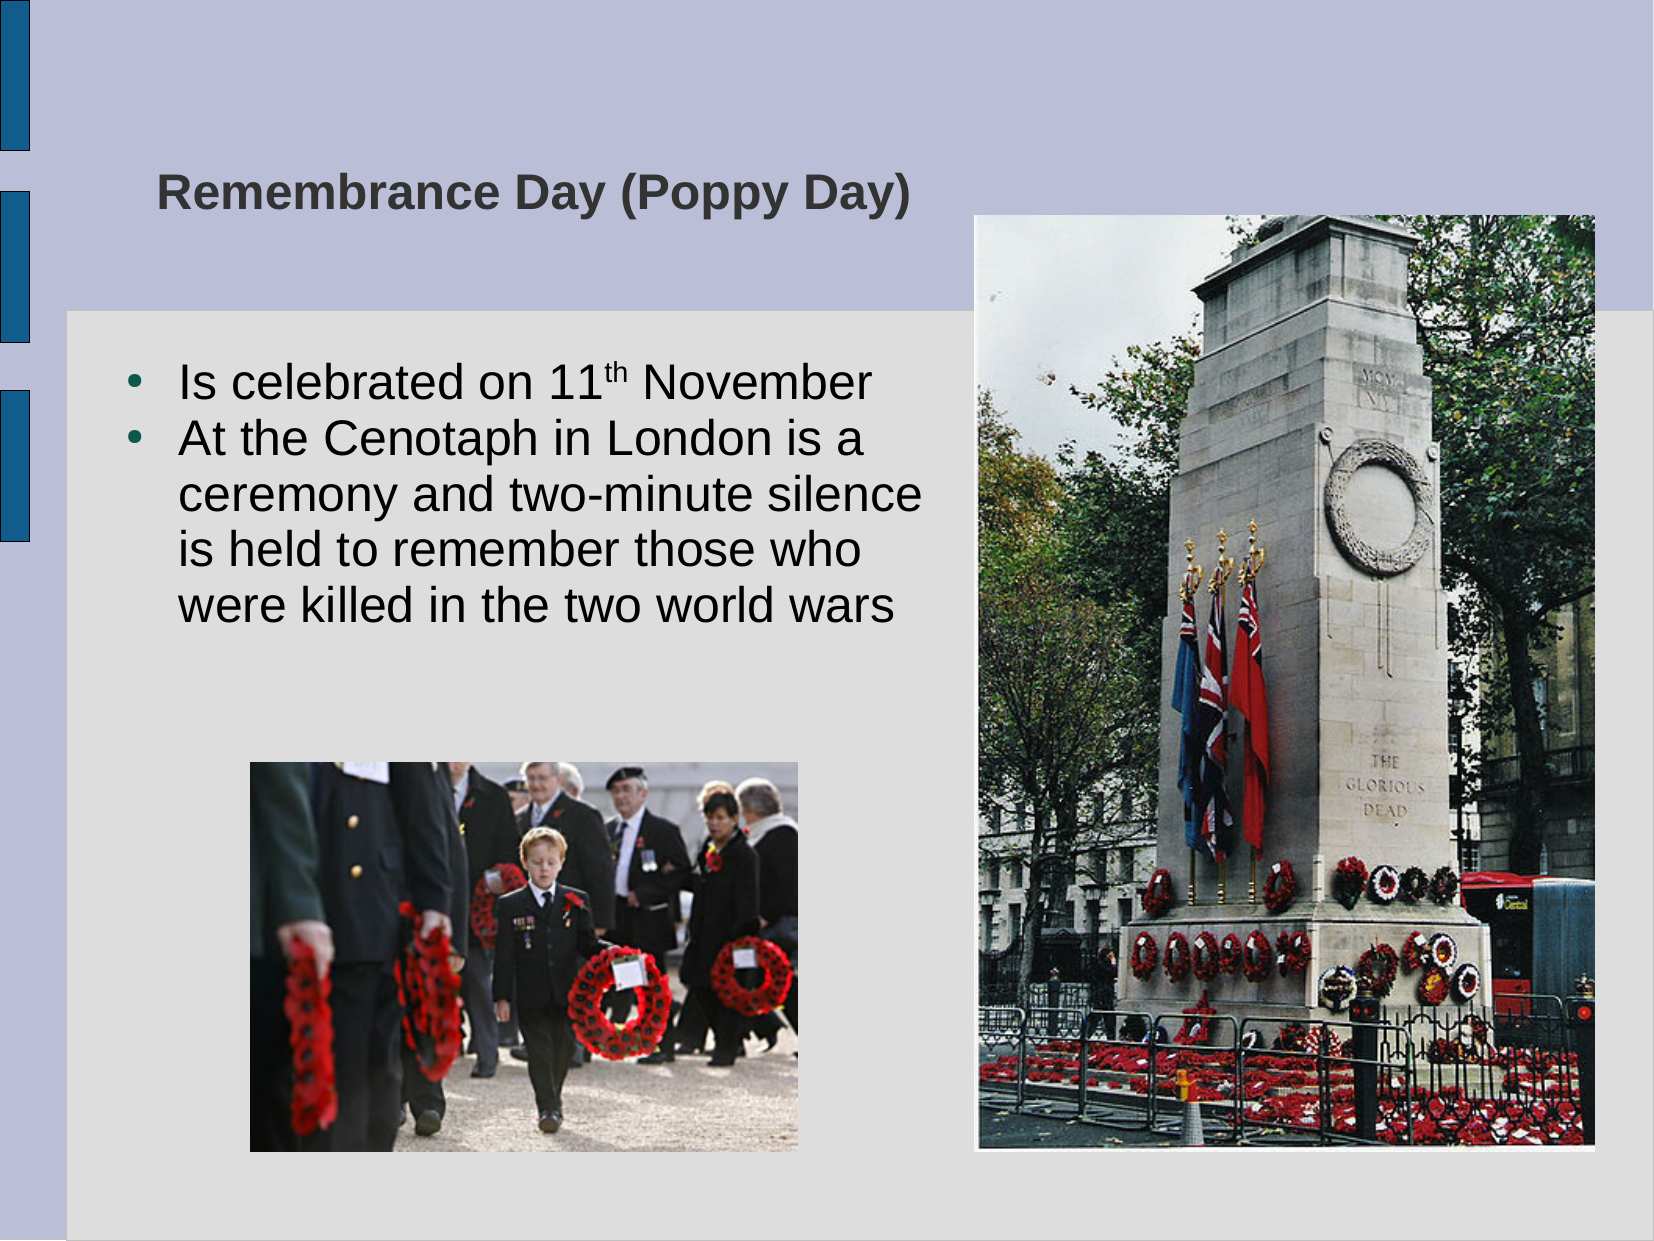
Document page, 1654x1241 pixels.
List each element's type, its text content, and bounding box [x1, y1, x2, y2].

picture [974, 215, 1595, 1152]
picture [250, 762, 798, 1152]
list Is celebrated on 11th November At the Cenotaph in London is a ceremony and two-minute silence is held to remember those who were killed in the two world wars [108, 354, 945, 1136]
title Remembrance Day (Poppy Day) [0, 88, 1241, 296]
